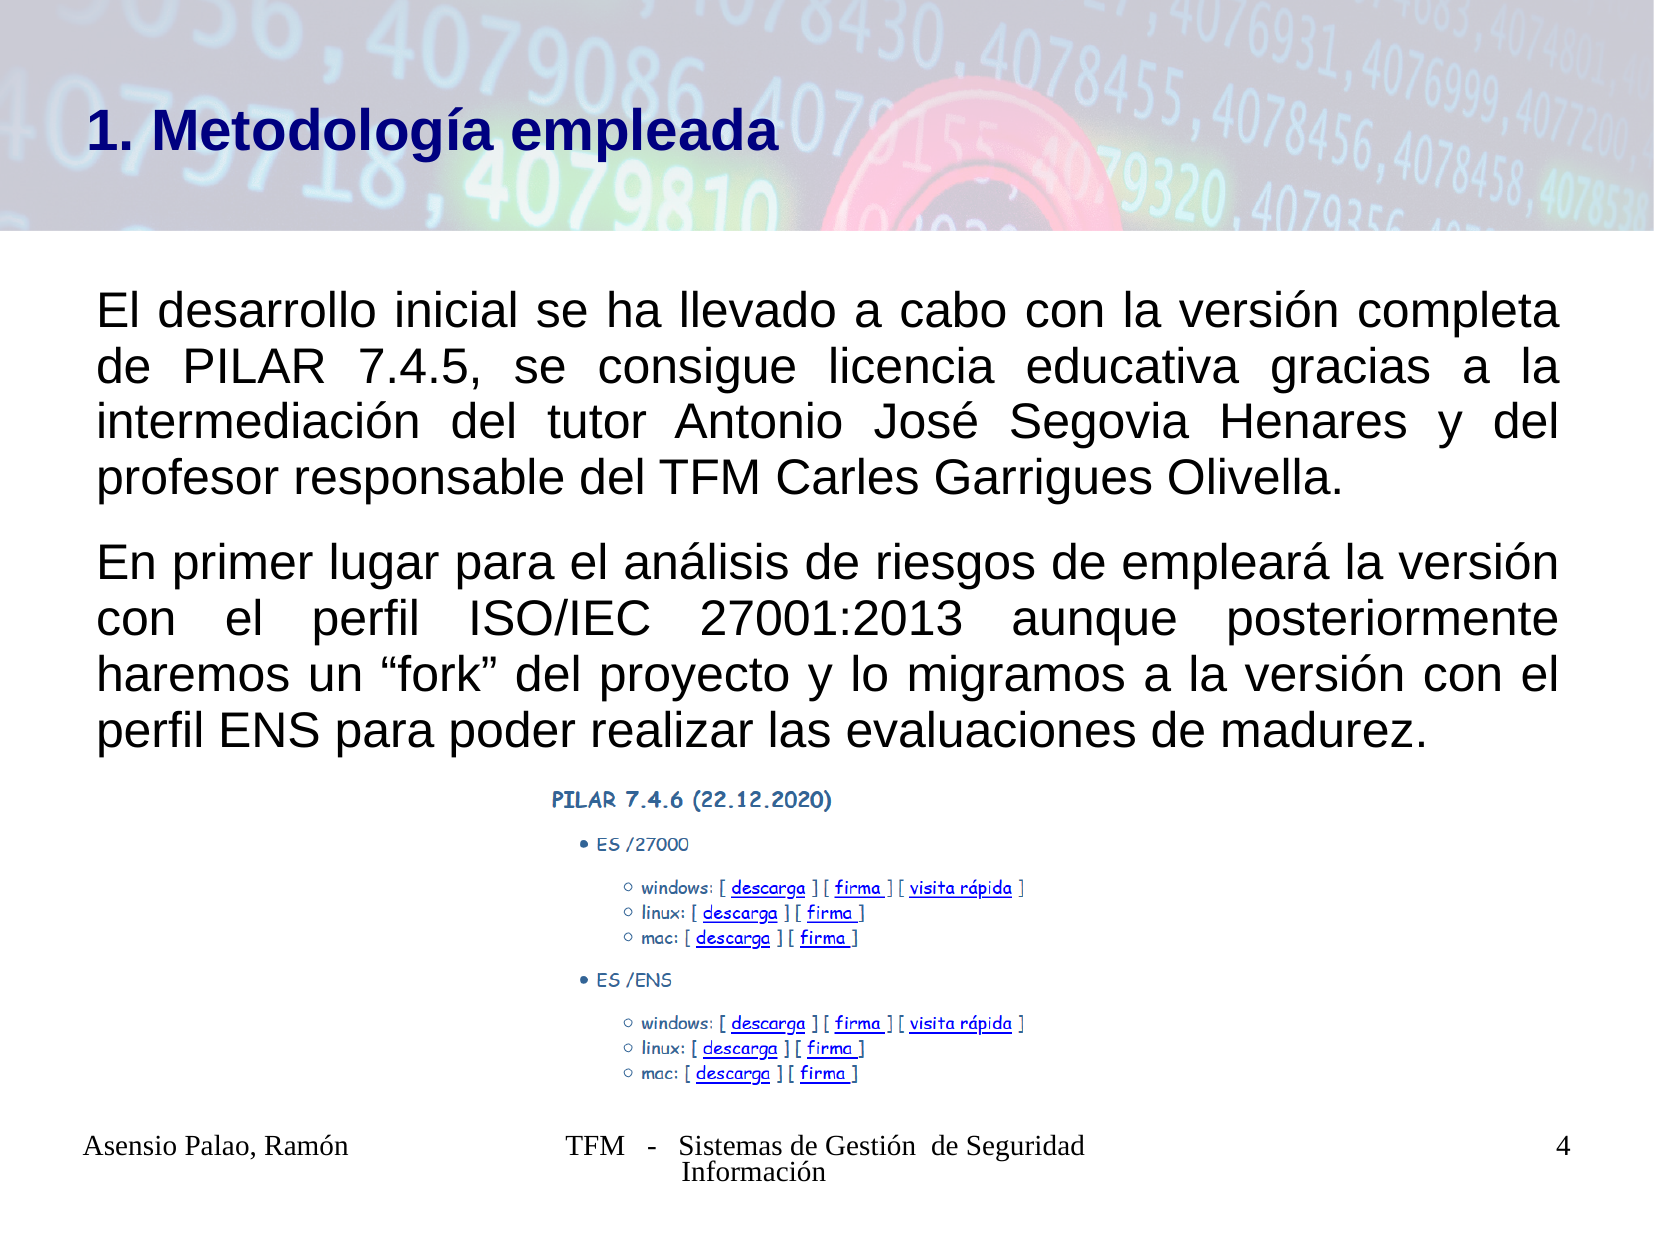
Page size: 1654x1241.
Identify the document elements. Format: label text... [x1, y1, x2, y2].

picture [540, 772, 1055, 1096]
picture [1074, 1142, 1080, 1154]
picture [935, 1142, 941, 1154]
subtitle [82, 226, 1538, 274]
picture [608, 1142, 616, 1150]
subtitle [82, 1028, 1538, 1142]
picture [1013, 1142, 1019, 1154]
picture [239, 1142, 246, 1154]
picture [999, 1142, 1005, 1149]
text_box El desarrollo inicial se ha llevado a cabo con la versión completa de PILAR 7.4.5, se consigue licencia educativa gracias a la intermediación del tutor Antonio José Segovia Henares y del profesor responsable del TFM Carles Garrigues Olivella. En primer lugar para el análisis de riesgos de empleará la versión con el perfil ISO/IEC 27001:2013 aunque posteriormente haremos un “fork” del proyecto y lo migramos a la versión con el perfil ENS para poder realizar las evaluaciones de madurez. [81, 274, 1576, 1028]
picture [323, 1142, 330, 1154]
text_box 1. Metodología empleada [71, 90, 1654, 226]
picture [794, 1142, 800, 1154]
picture [890, 1142, 897, 1154]
picture [0, 0, 1654, 1241]
picture [1046, 1142, 1052, 1154]
picture [166, 1142, 173, 1154]
